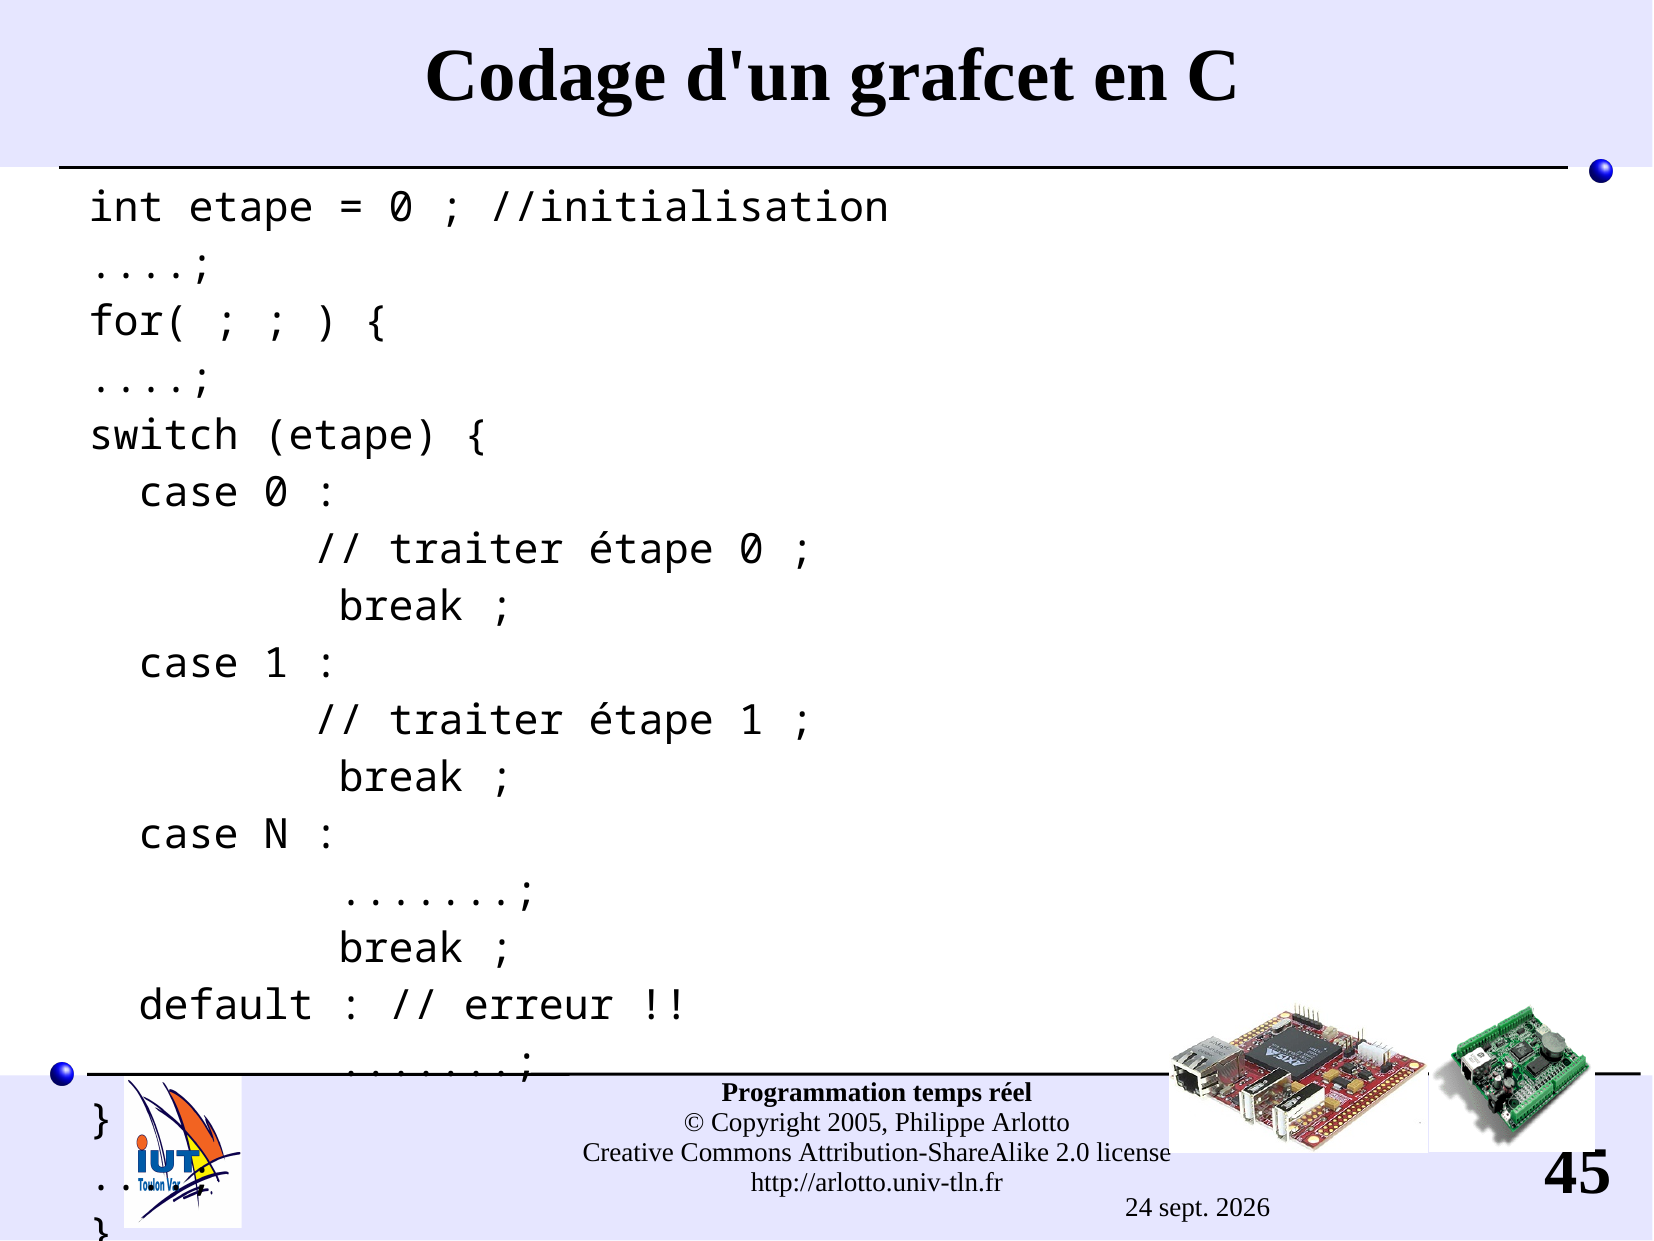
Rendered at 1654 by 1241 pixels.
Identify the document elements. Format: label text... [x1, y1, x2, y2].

picture [1429, 1000, 1595, 1152]
text_box int etape = 0 ; //initialisation ....; for( ; ; ) { ....; switch (etape) { case 0 : // traiter étape 0 ; break ; case 1 : // traiter étape 1 ; break ; case N : .......; break ; default : // erreur !! .......; } ....; } [88, 177, 1093, 1093]
title Codage d'un grafcet en C [88, 29, 1578, 121]
picture [1169, 1000, 1428, 1153]
